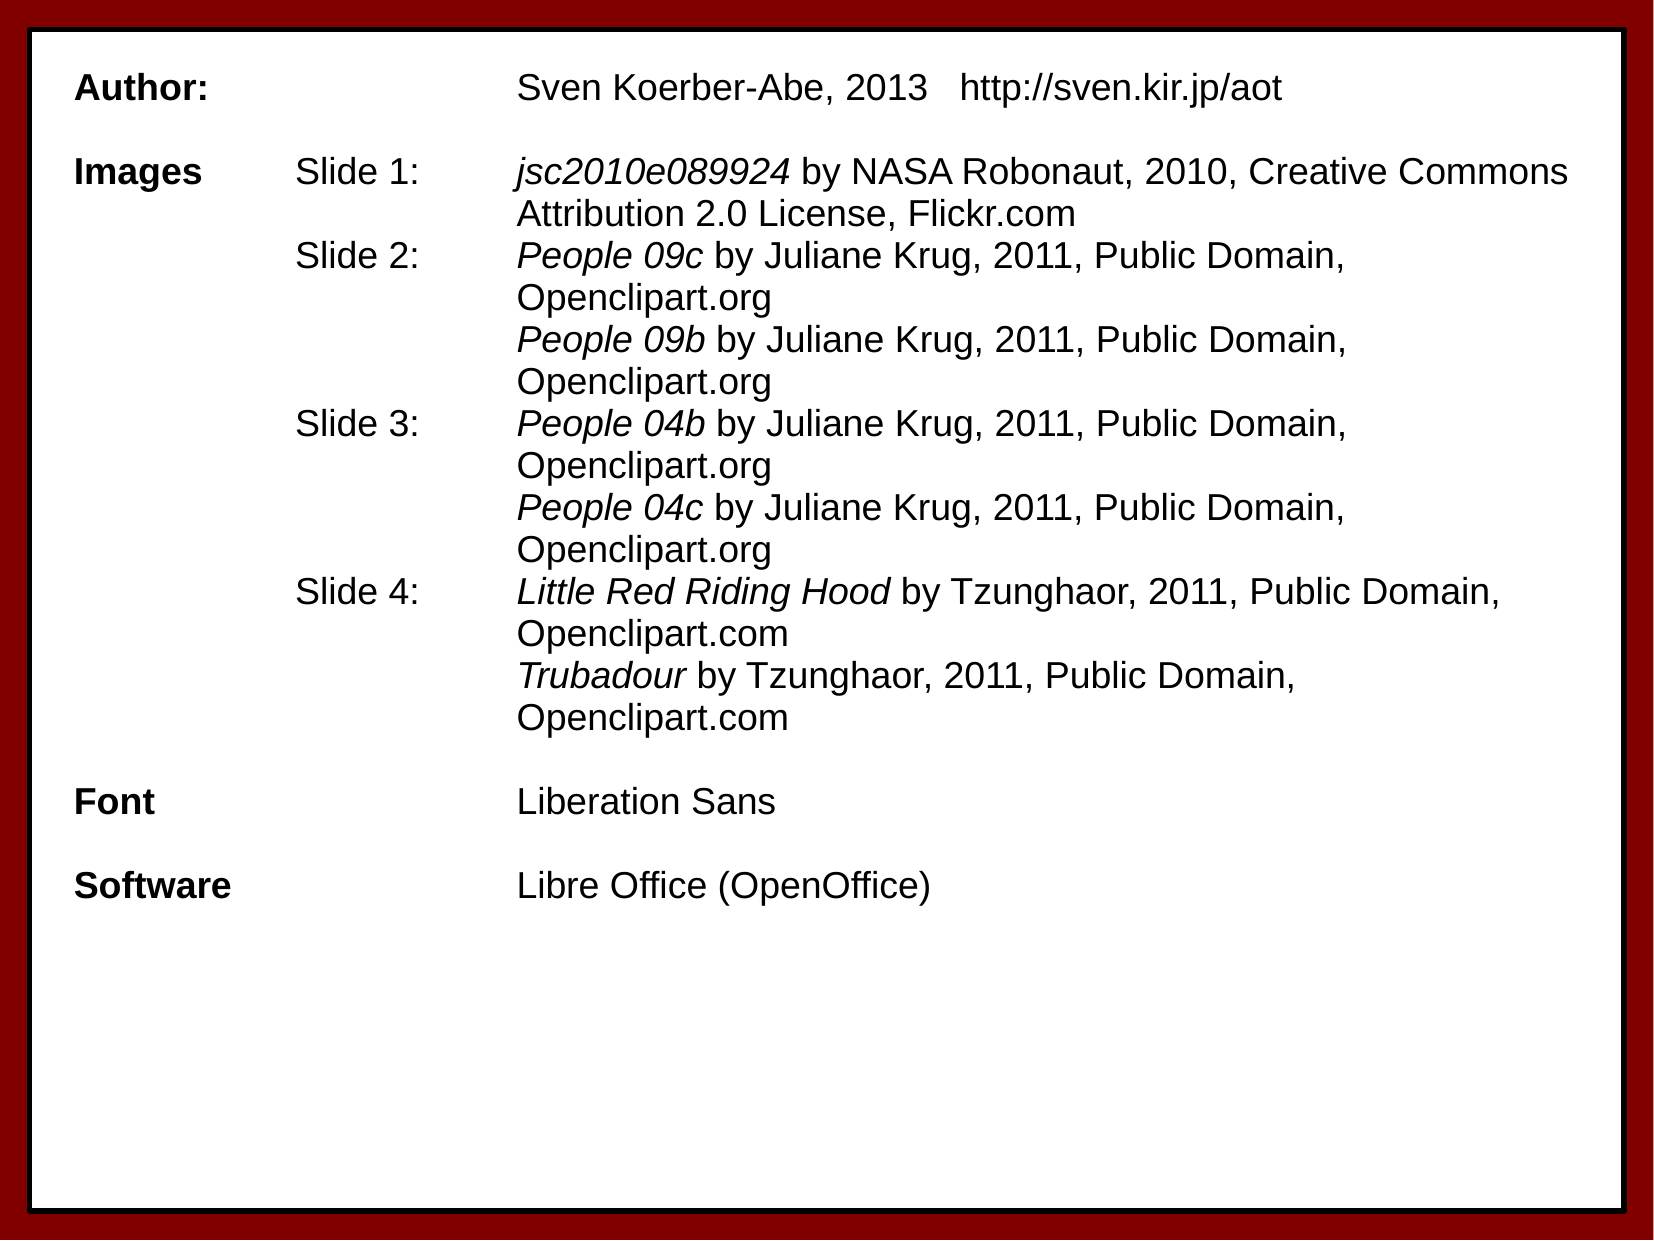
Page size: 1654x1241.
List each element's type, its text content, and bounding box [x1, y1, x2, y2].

text_box Author: Sven Koerber-Abe, 2013 http://sven.kir.jp/aot Images Slide 1: jsc2010e089924 by NASA Robonaut, 2010, Creative Commons Attribution 2.0 License, Flickr.com Slide 2: People 09c by Juliane Krug, 2011, Public Domain, Openclipart.org People 09b by Juliane Krug, 2011, Public Domain, Openclipart.org Slide 3: People 04b by Juliane Krug, 2011, Public Domain, Openclipart.org People 04c by Juliane Krug, 2011, Public Domain, Openclipart.org Slide 4: Little Red Riding Hood by Tzunghaor, 2011, Public Domain, Openclipart.com Trubadour by Tzunghaor, 2011, Public Domain, Openclipart.com Font Liberation Sans Software Libre Office (OpenOffice) [59, 59, 1595, 954]
text_box [29, 29, 1625, 1211]
